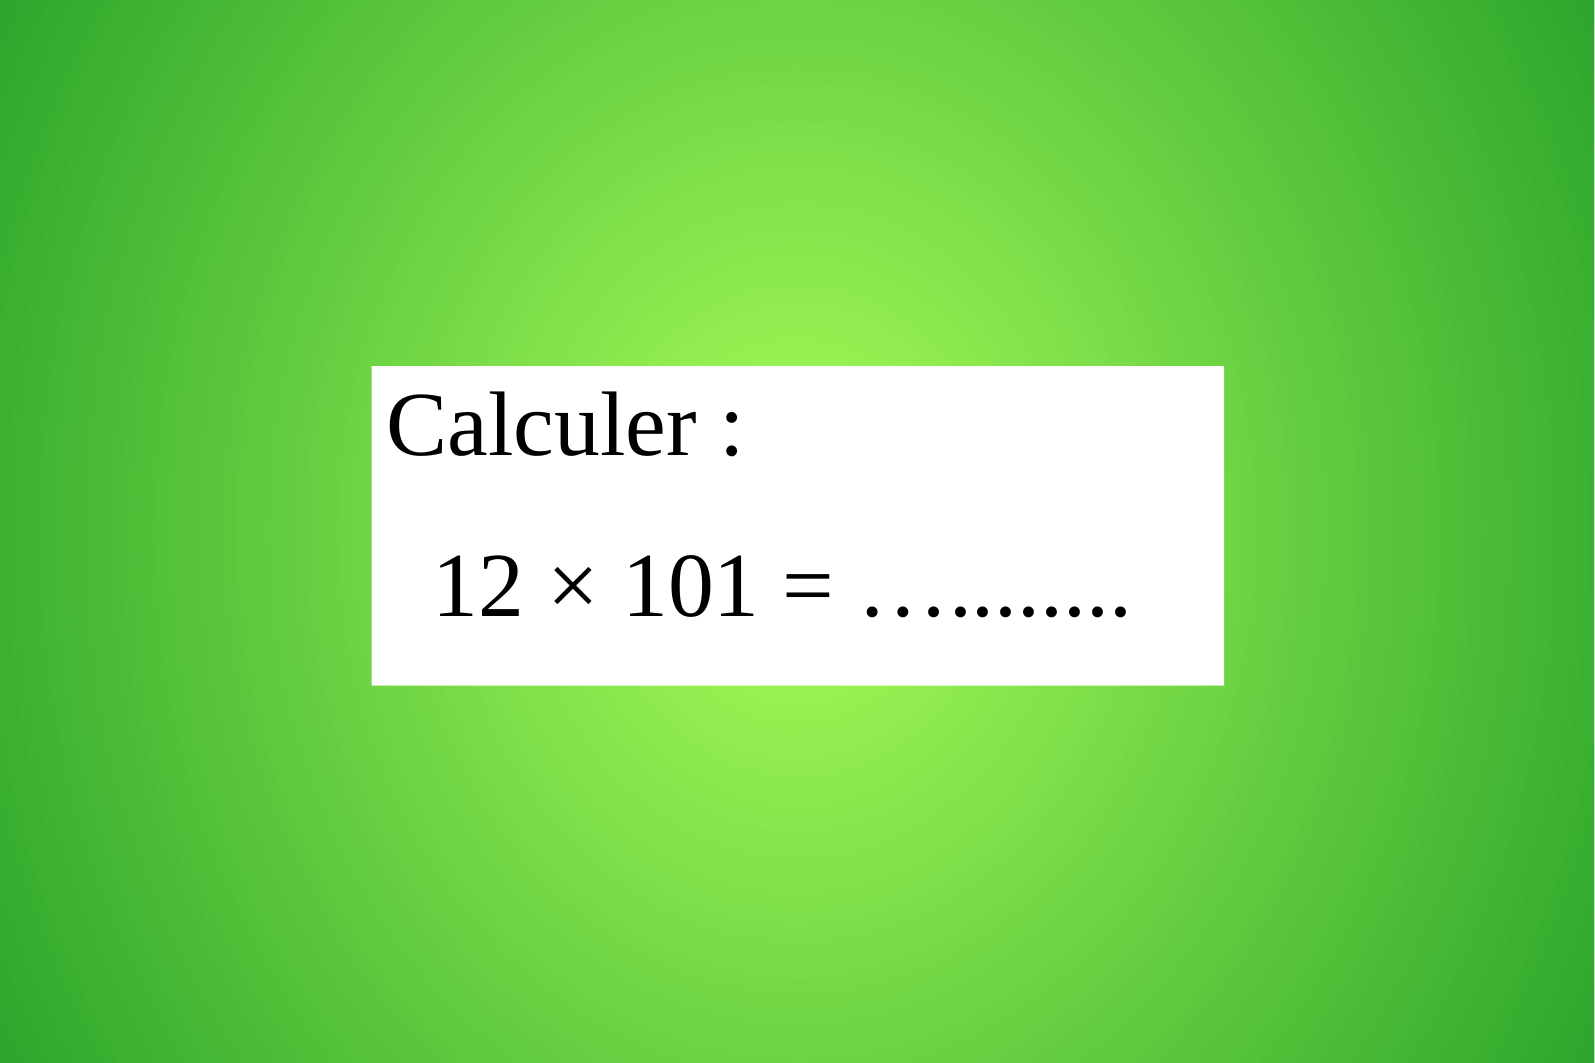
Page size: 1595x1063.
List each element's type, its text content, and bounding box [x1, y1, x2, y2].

text_box Calculer : 12 × 101 = …........ [371, 366, 1225, 686]
picture [0, 0, 1595, 1063]
